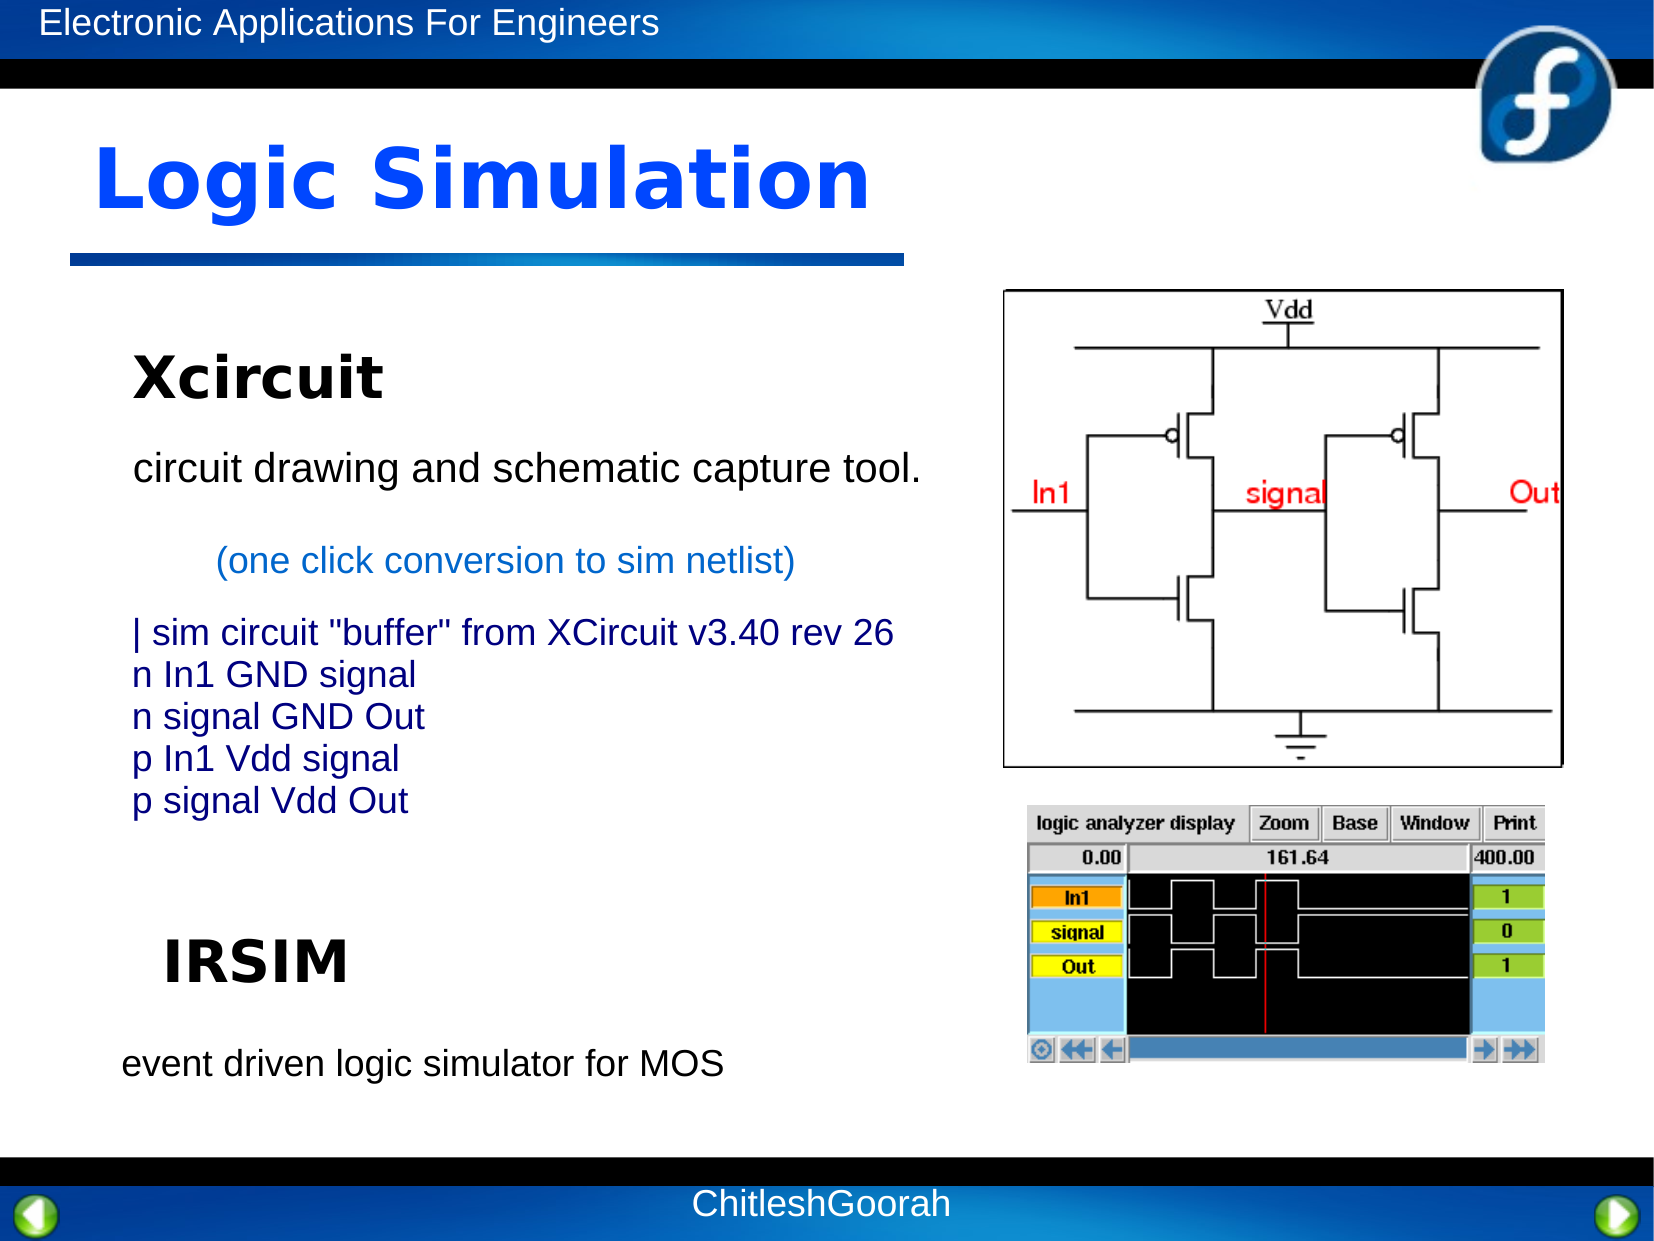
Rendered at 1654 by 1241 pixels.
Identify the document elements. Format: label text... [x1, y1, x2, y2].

picture [936, 1198, 945, 1213]
text_box (one click conversion to sim netlist) [200, 531, 811, 603]
picture [0, 1186, 1654, 1241]
list event driven logic simulator for MOS [88, 1021, 1538, 1093]
text_box Logic Simulation [78, 124, 889, 237]
text_box circuit drawing and schematic capture tool. [118, 437, 1003, 514]
text_box IRSIM [147, 921, 366, 1004]
picture [1003, 289, 1564, 768]
text_box | sim circuit "buffer" from XCircuit v3.40 rev 26 n In1 GND signal n signal GND Out p In1 Vdd signal p signal Vdd Out [117, 604, 928, 898]
picture [0, 0, 1654, 266]
text_box Xcircuit [118, 336, 400, 420]
picture [914, 1206, 924, 1210]
picture [1027, 805, 1545, 1063]
